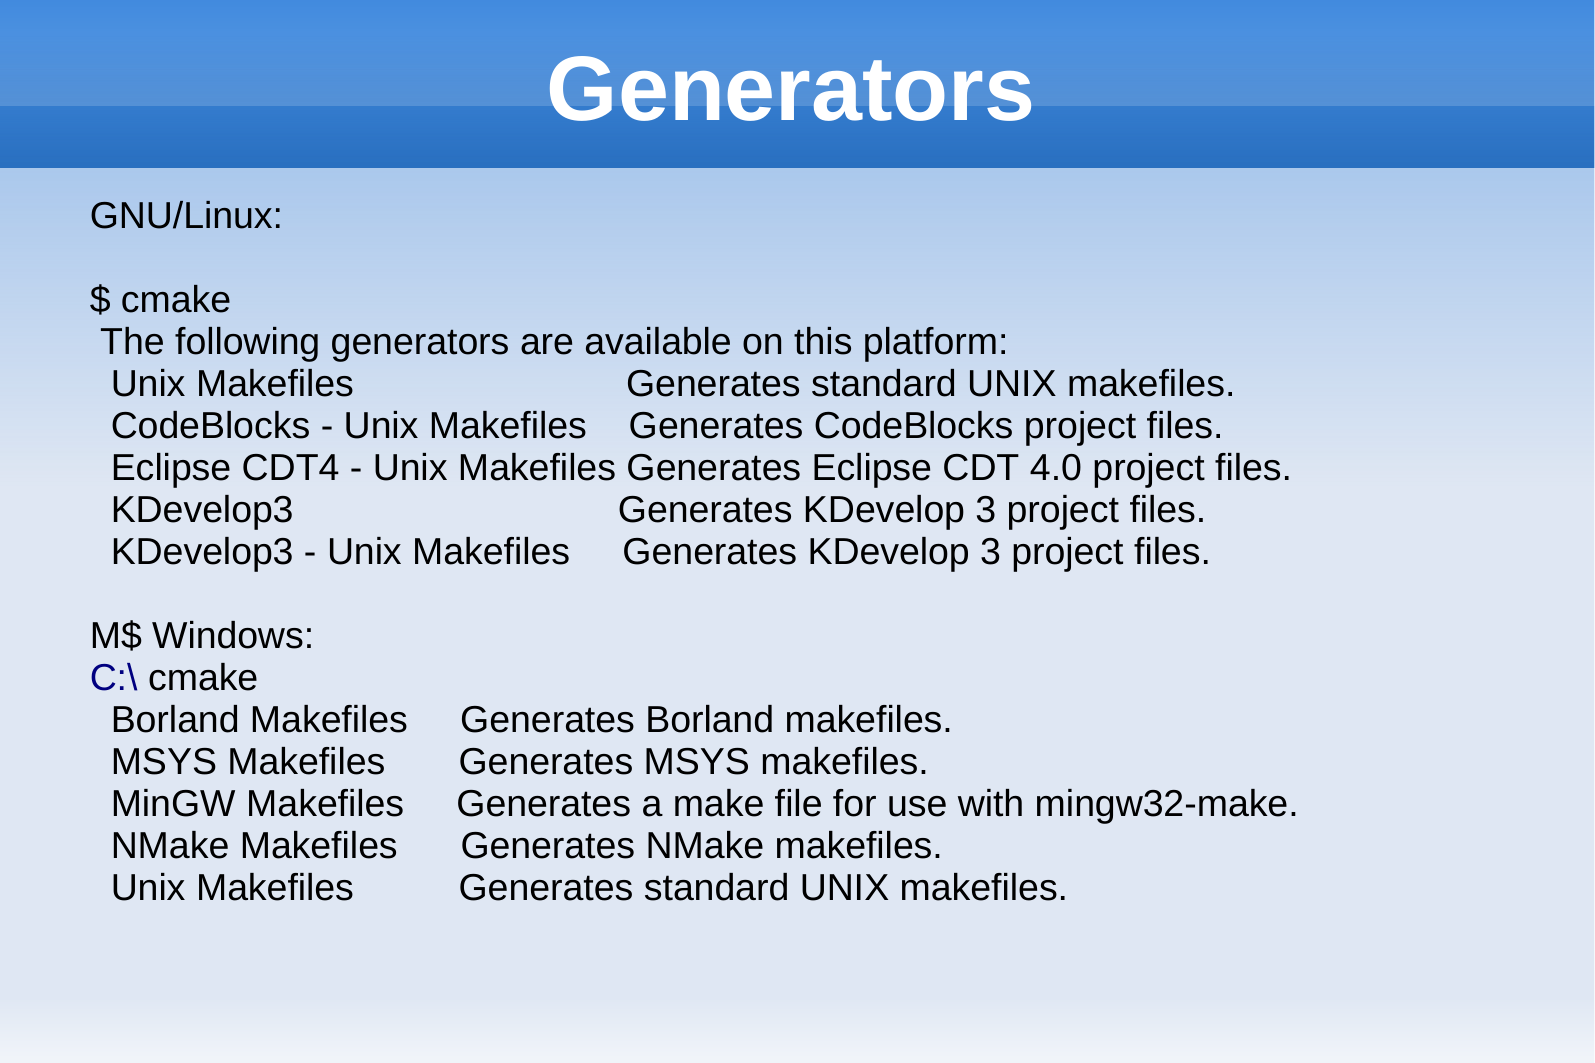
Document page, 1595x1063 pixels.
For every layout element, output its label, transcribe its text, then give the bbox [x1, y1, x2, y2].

picture [0, 0, 1595, 1063]
title Generators [74, 0, 1510, 178]
text_box GNU/Linux: $ cmake The following generators are available on this platform: Unix Makefiles Generates standard UNIX makefiles. CodeBlocks - Unix Makefiles Generates CodeBlocks project files. Eclipse CDT4 - Unix Makefiles Generates Eclipse CDT 4.0 project files. KDevelop3 Generates KDevelop 3 project files. KDevelop3 - Unix Makefiles Generates KDevelop 3 project files. M$ Windows: C:\ cmake Borland Makefiles Generates Borland makefiles. MSYS Makefiles Generates MSYS makefiles. MinGW Makefiles Generates a make file for use with mingw32-make. NMake Makefiles Generates NMake makefiles. Unix Makefiles Generates standard UNIX makefiles. [75, 187, 1538, 1013]
